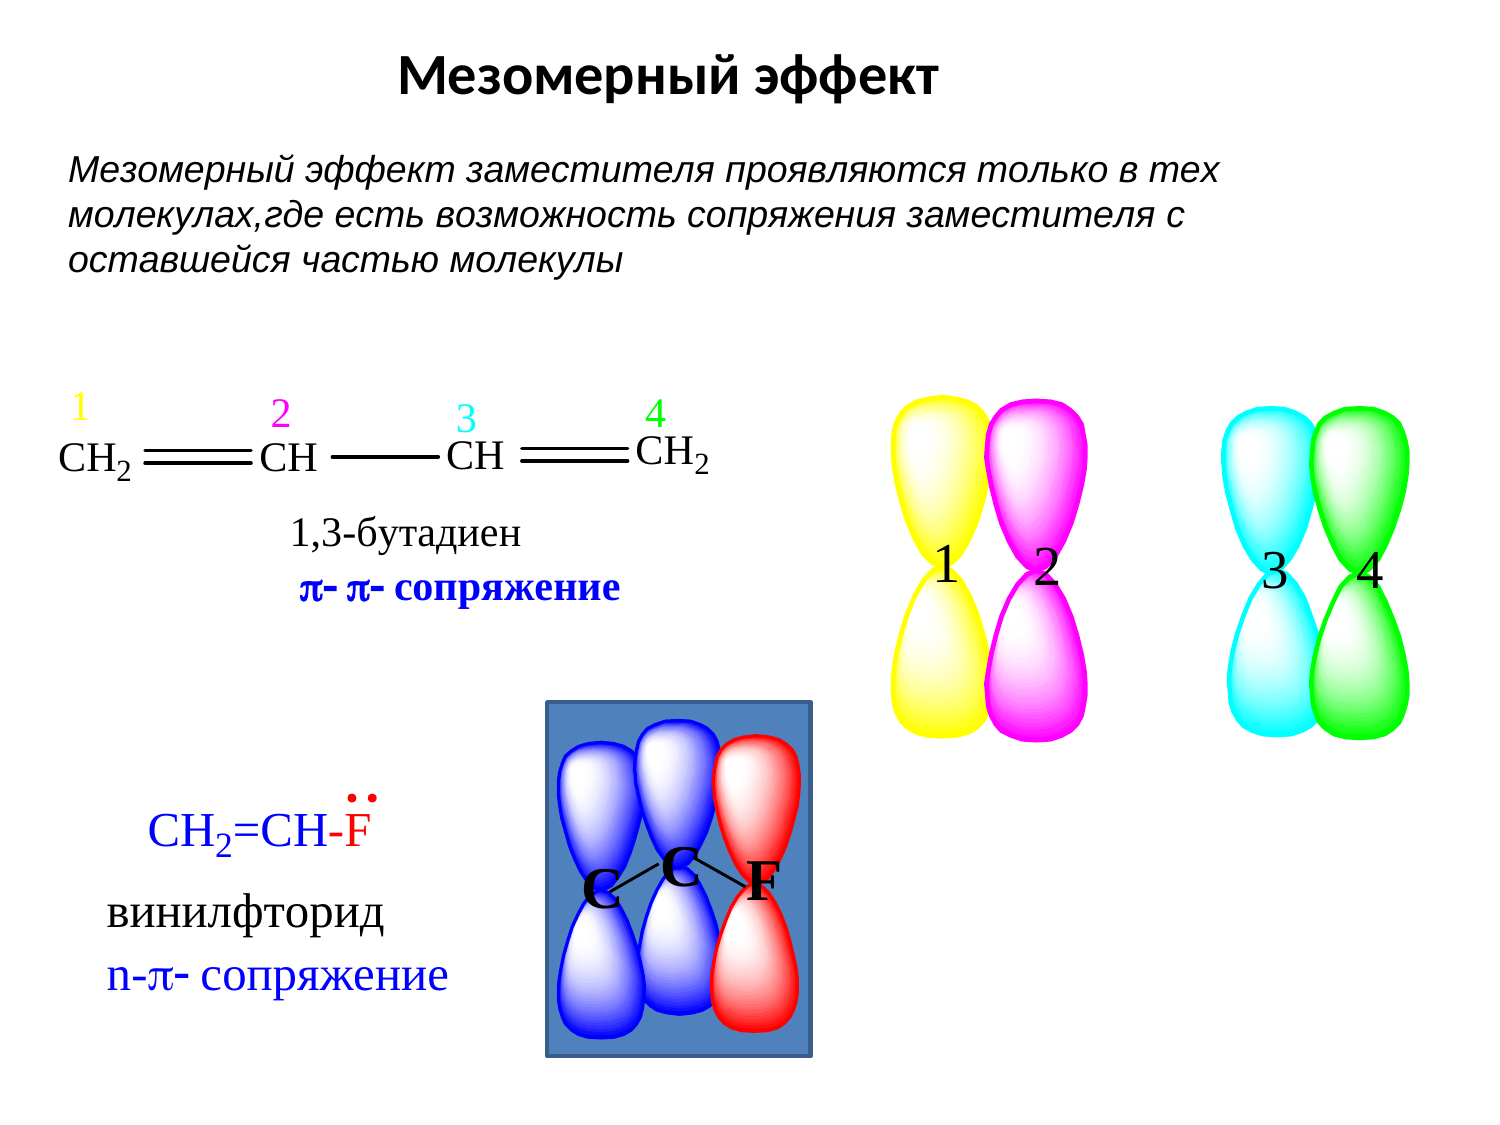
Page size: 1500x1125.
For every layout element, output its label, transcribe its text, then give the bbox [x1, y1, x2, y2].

chart [100, 774, 455, 1009]
text_box Мезомерный эффект заместителя проявляются только в тех молекулах,где есть возможность сопряжения заместителя с оставшейся частью молекулы [53, 137, 1436, 335]
chart [53, 385, 715, 616]
chart [1210, 385, 1421, 761]
chart [549, 704, 809, 1055]
title Мезомерный эффект [64, 19, 1272, 124]
chart [879, 373, 1099, 764]
